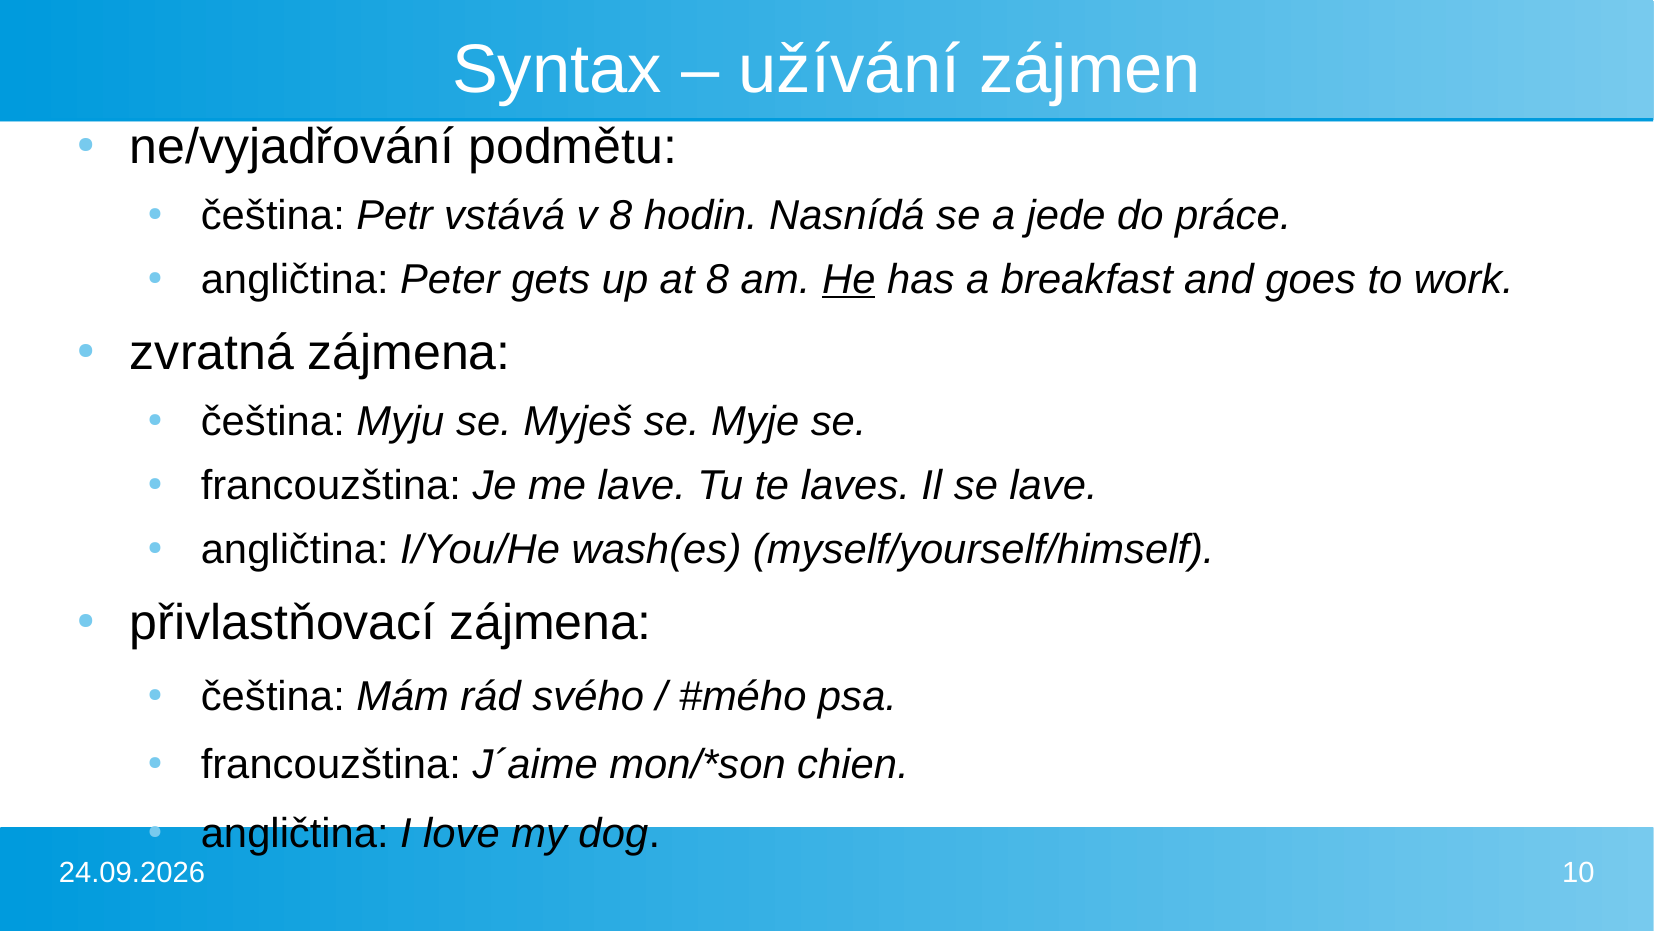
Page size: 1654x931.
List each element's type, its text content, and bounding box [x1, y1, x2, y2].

title Syntax – užívání zájmen [59, 29, 1595, 108]
list ne/vyjadřování podmětu: čeština: Petr vstává v 8 hodin. Nasnídá se a jede do práce. angličtina: Peter gets up at 8 am. He has a breakfast and goes to work. zvratná zájmena: čeština: Myju se. Myješ se. Myje se. francouzština: Je me lave. Tu te laves. Il se lave. angličtina: I/You/He wash(es) (myself/yourself/himself). přivlastňovací zájmena: čeština: Mám rád svého / #mého psa. francouzština: J´aime mon/*son chien. angličtina: I love my dog. [59, 118, 1595, 709]
